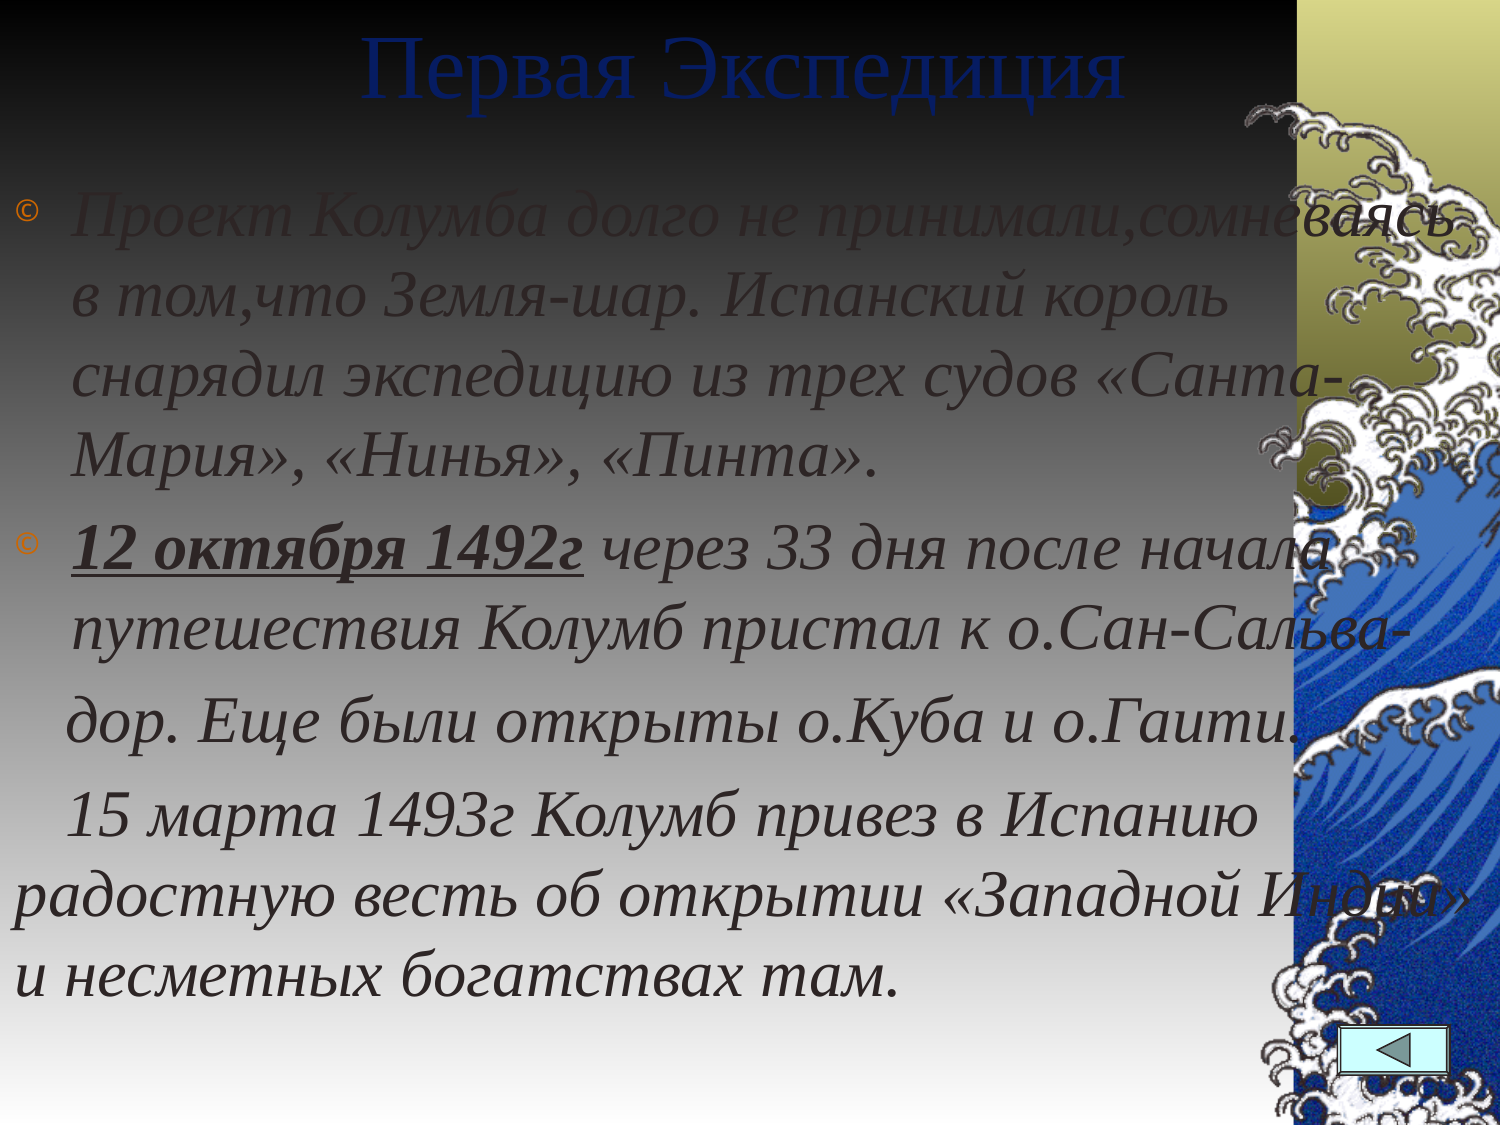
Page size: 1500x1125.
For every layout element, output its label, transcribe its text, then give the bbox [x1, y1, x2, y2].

picture [1350, 76, 1500, 162]
list Проект Колумба долго не принимали,сомневаясь в том,что Земля-шар. Испанский король снарядил экспедицию из трех судов «Санта-Мария», «Нинья», «Пинта». 12 октября 1492г через 33 дня после начала путешествия Колумб пристал к о.Сан-Сальва- дор. Еще были открыты о.Куба и о.Гаити. 15 марта 1493г Колумб привез в Испанию радостную весть об открытии «Западной Индии» и несметных богатствах там. [0, 162, 1500, 1125]
title Первая Экспедиция [137, 0, 1350, 162]
text_box [1338, 1025, 1450, 1076]
